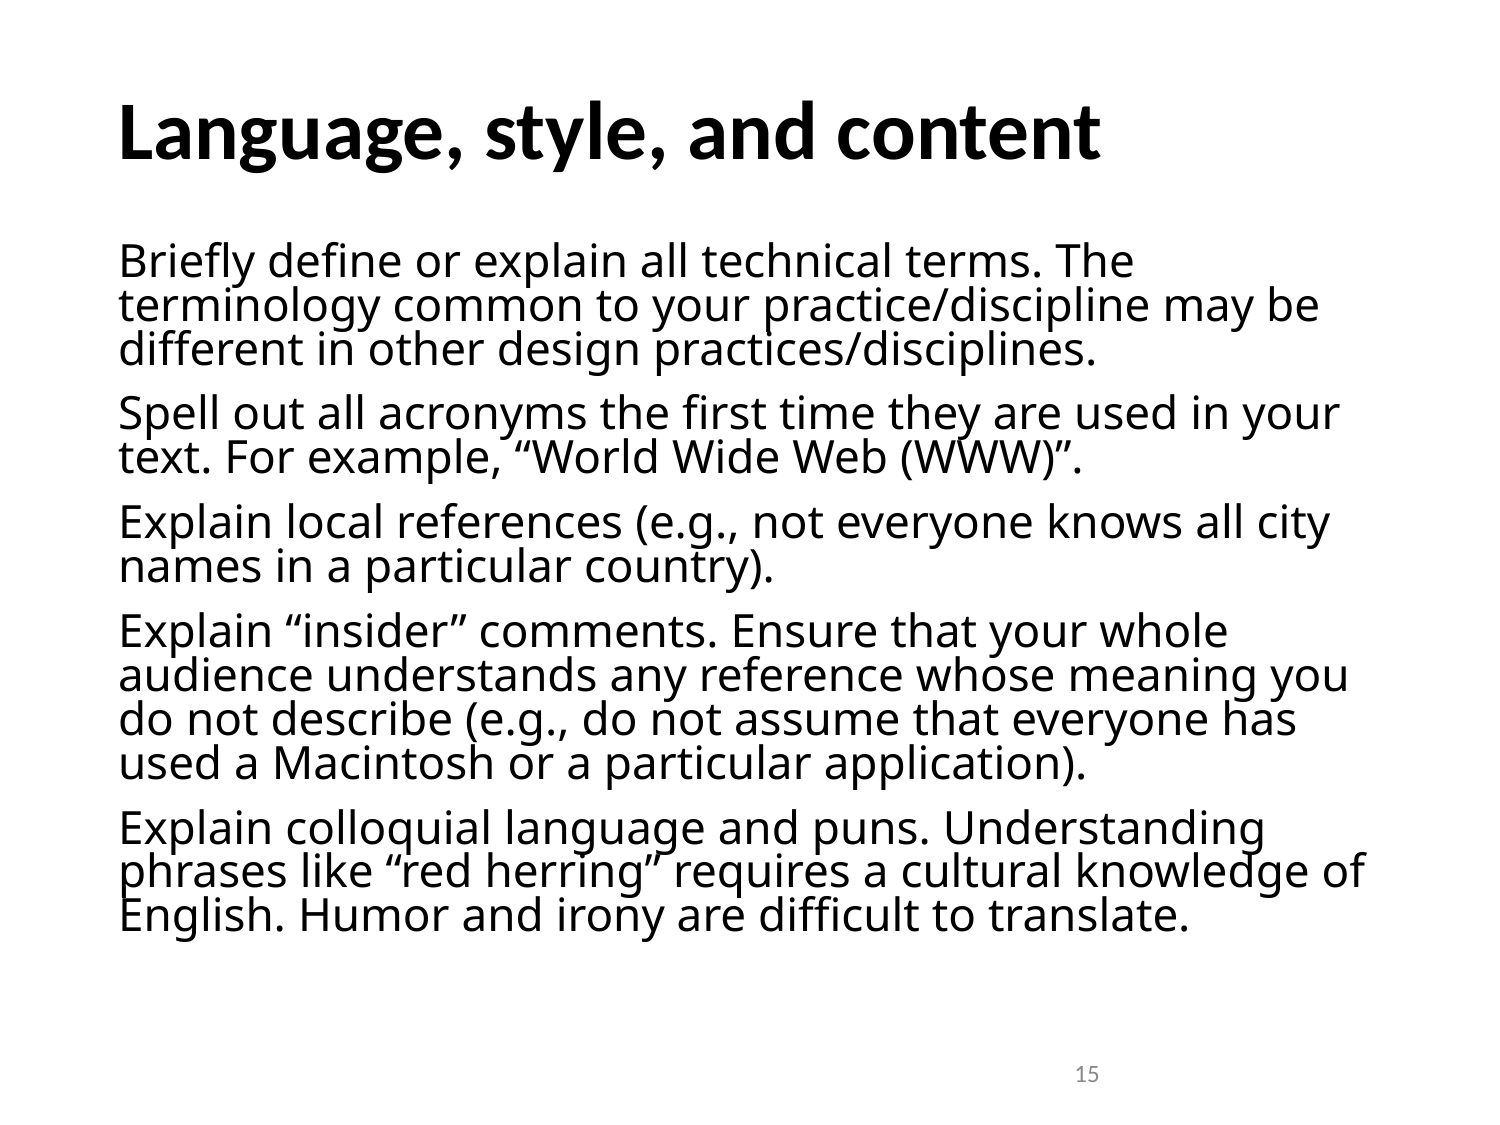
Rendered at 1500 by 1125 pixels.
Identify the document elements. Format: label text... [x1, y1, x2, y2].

list Briefly define or explain all technical terms. The terminology common to your practice/discipline may be different in other design practices/disciplines. Spell out all acronyms the first time they are used in your text. For example, “World Wide Web (WWW)”. Explain local references (e.g., not everyone knows all city names in a particular country). Explain “insider” comments. Ensure that your whole audience understands any reference whose meaning you do not describe (e.g., do not assume that everyone has used a Macintosh or a particular application). Explain colloquial language and puns. Understanding phrases like “red herring” requires a cultural knowledge of English. Humor and irony are difficult to translate. [103, 234, 1397, 1014]
title Language, style, and content [103, 59, 1397, 207]
text_box <number> [1059, 1042, 1397, 1103]
